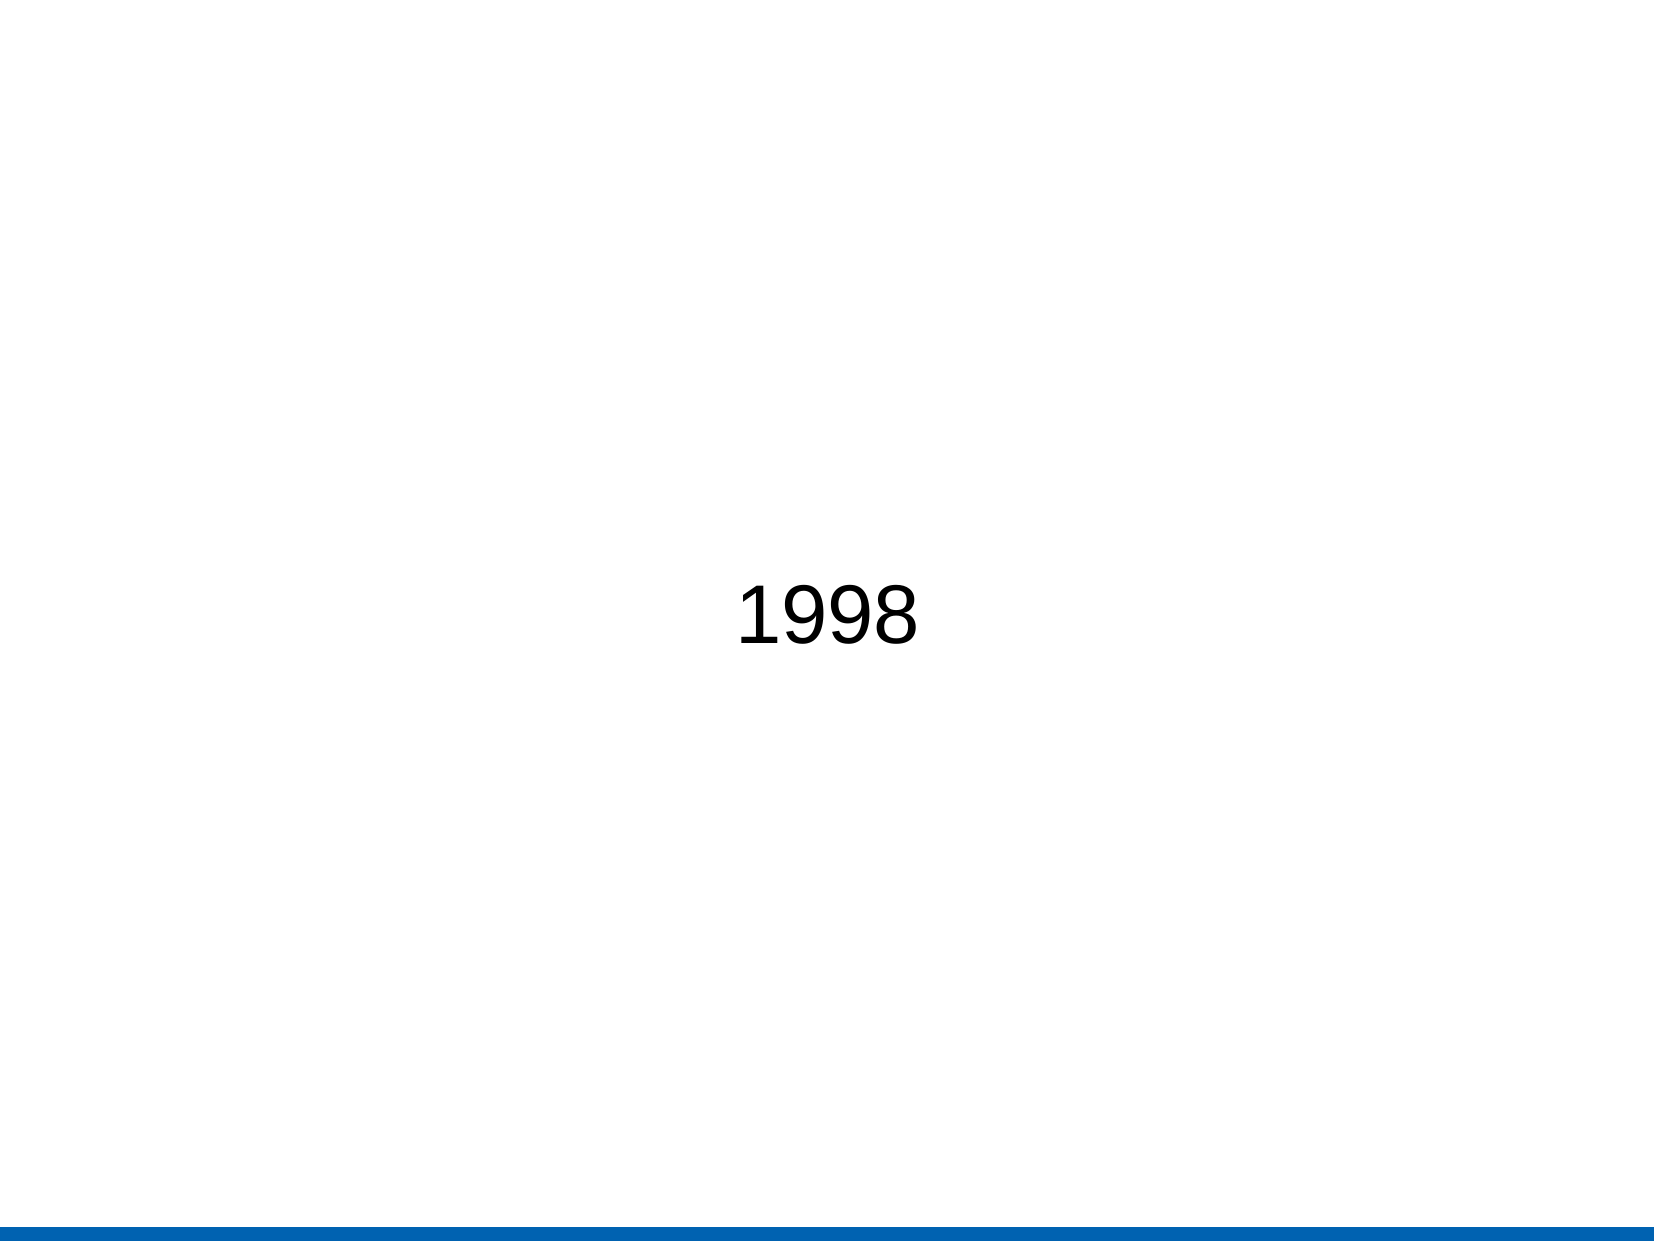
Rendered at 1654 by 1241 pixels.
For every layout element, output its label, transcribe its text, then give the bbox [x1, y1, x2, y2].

subtitle 1998 [121, 112, 1534, 1117]
